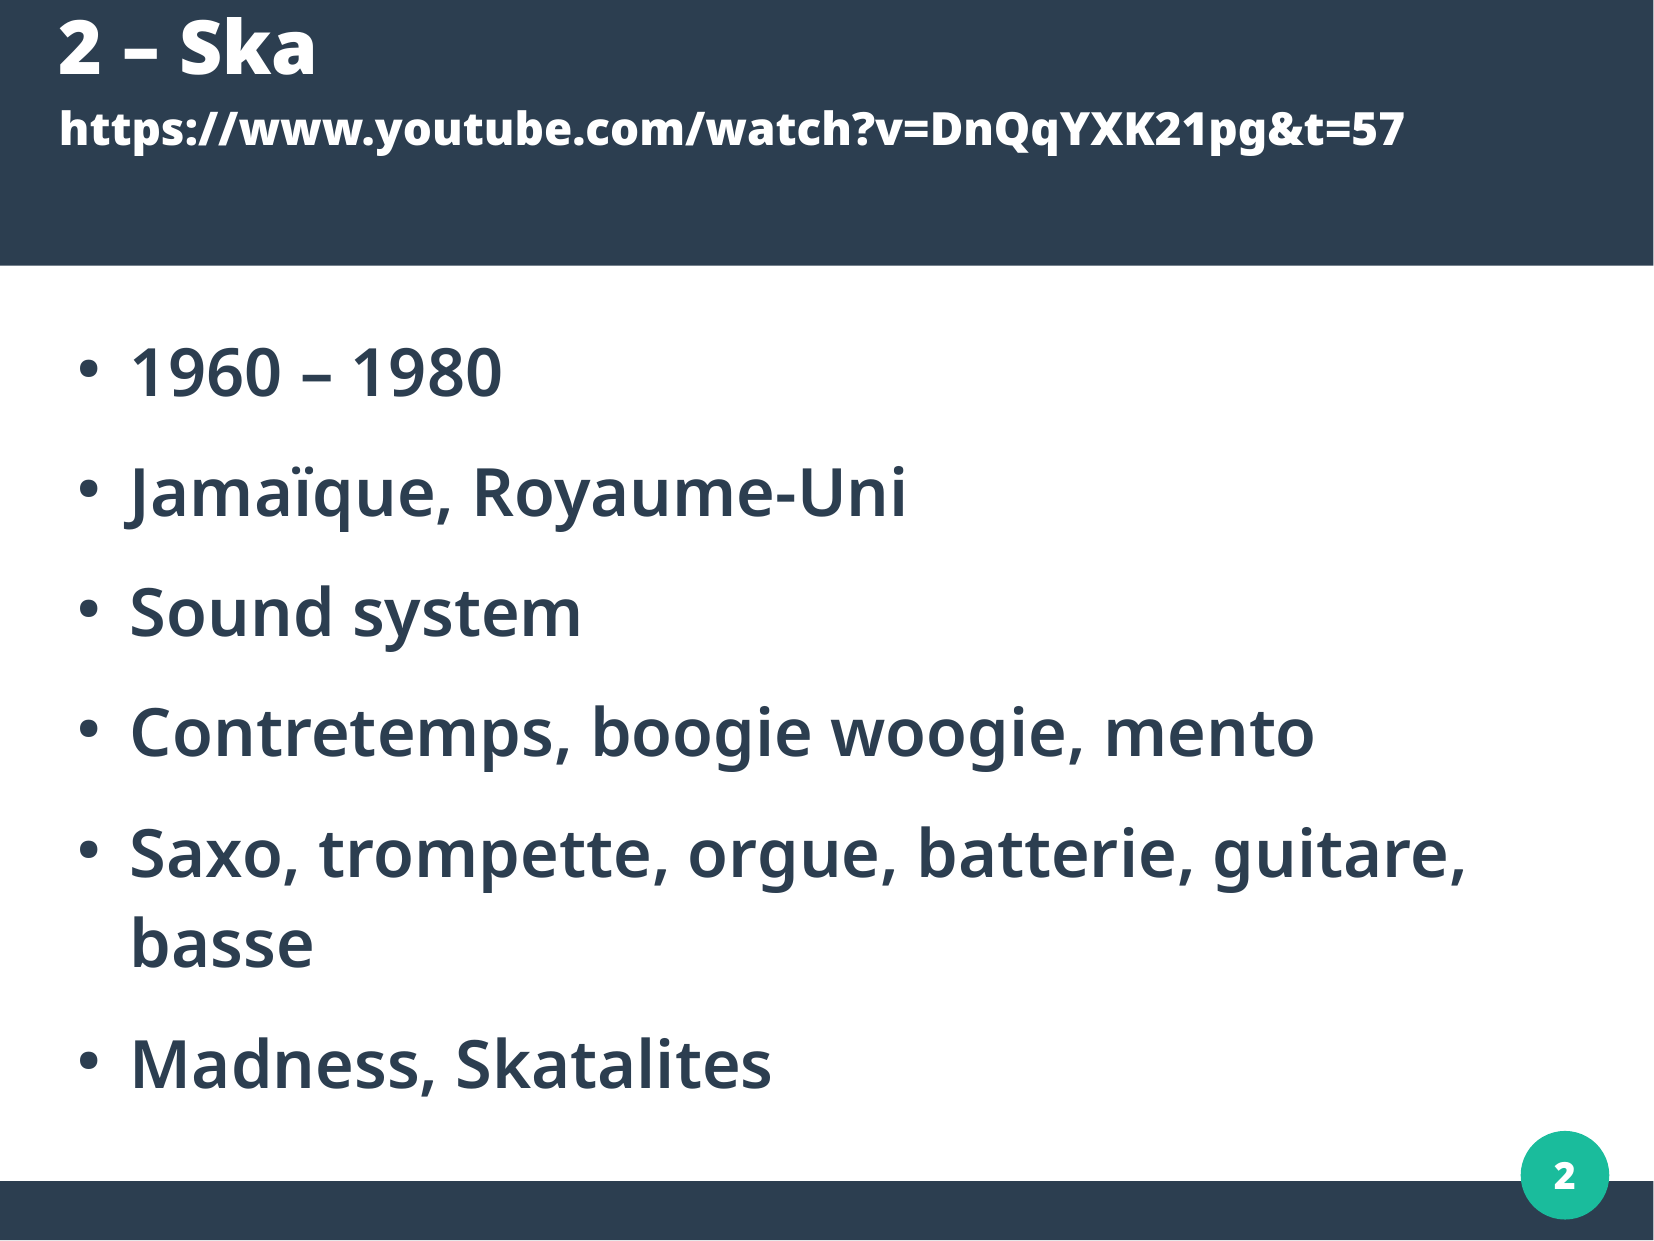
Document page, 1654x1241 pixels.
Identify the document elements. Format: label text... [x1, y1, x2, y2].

list 1960 – 1980 Jamaïque, Royaume-Uni Sound system Contretemps, boogie woogie, mento Saxo, trompette, orgue, batterie, guitare, basse Madness, Skatalites [59, 324, 1595, 1152]
title 2 – Ska https://www.youtube.com/watch?v=DnQqYXK21pg&t=57 [59, 49, 1595, 207]
